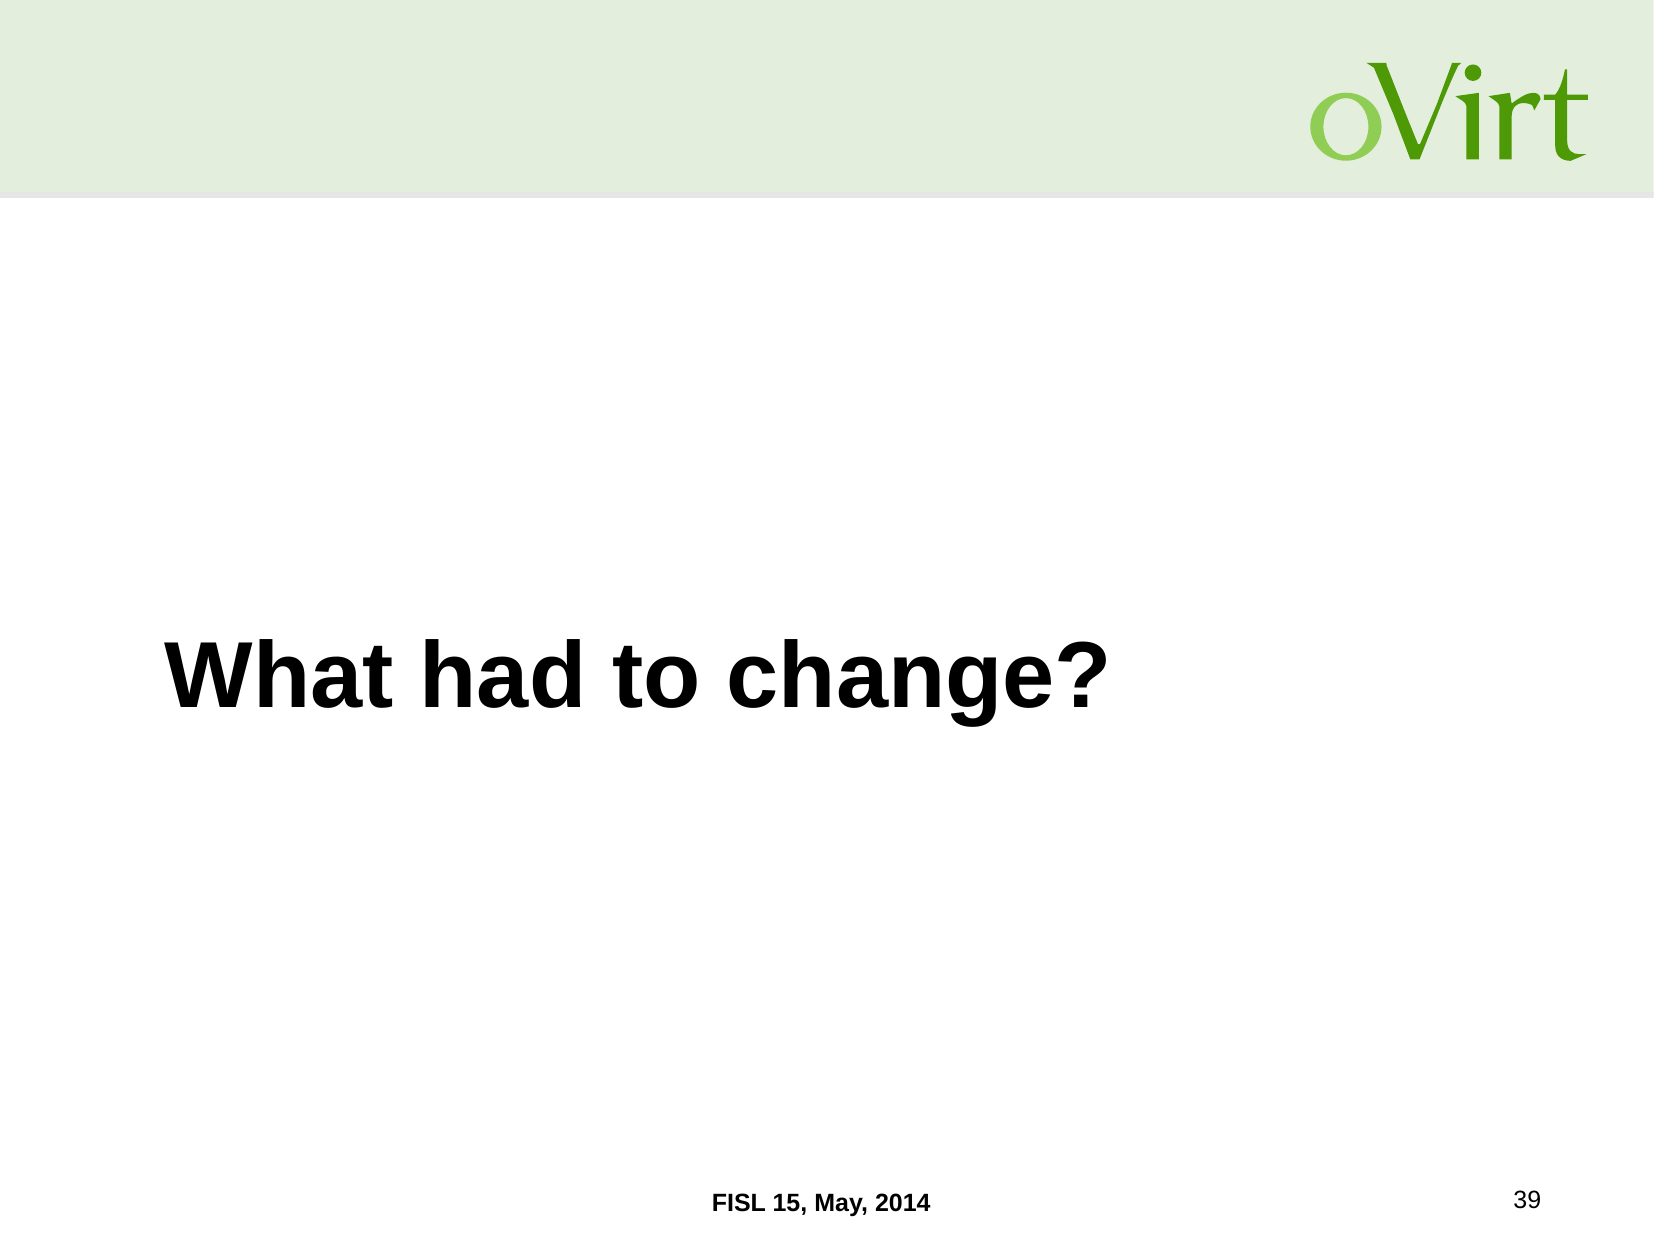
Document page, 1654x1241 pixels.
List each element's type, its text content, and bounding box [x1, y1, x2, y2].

text_box What had to change? [150, 615, 1654, 750]
